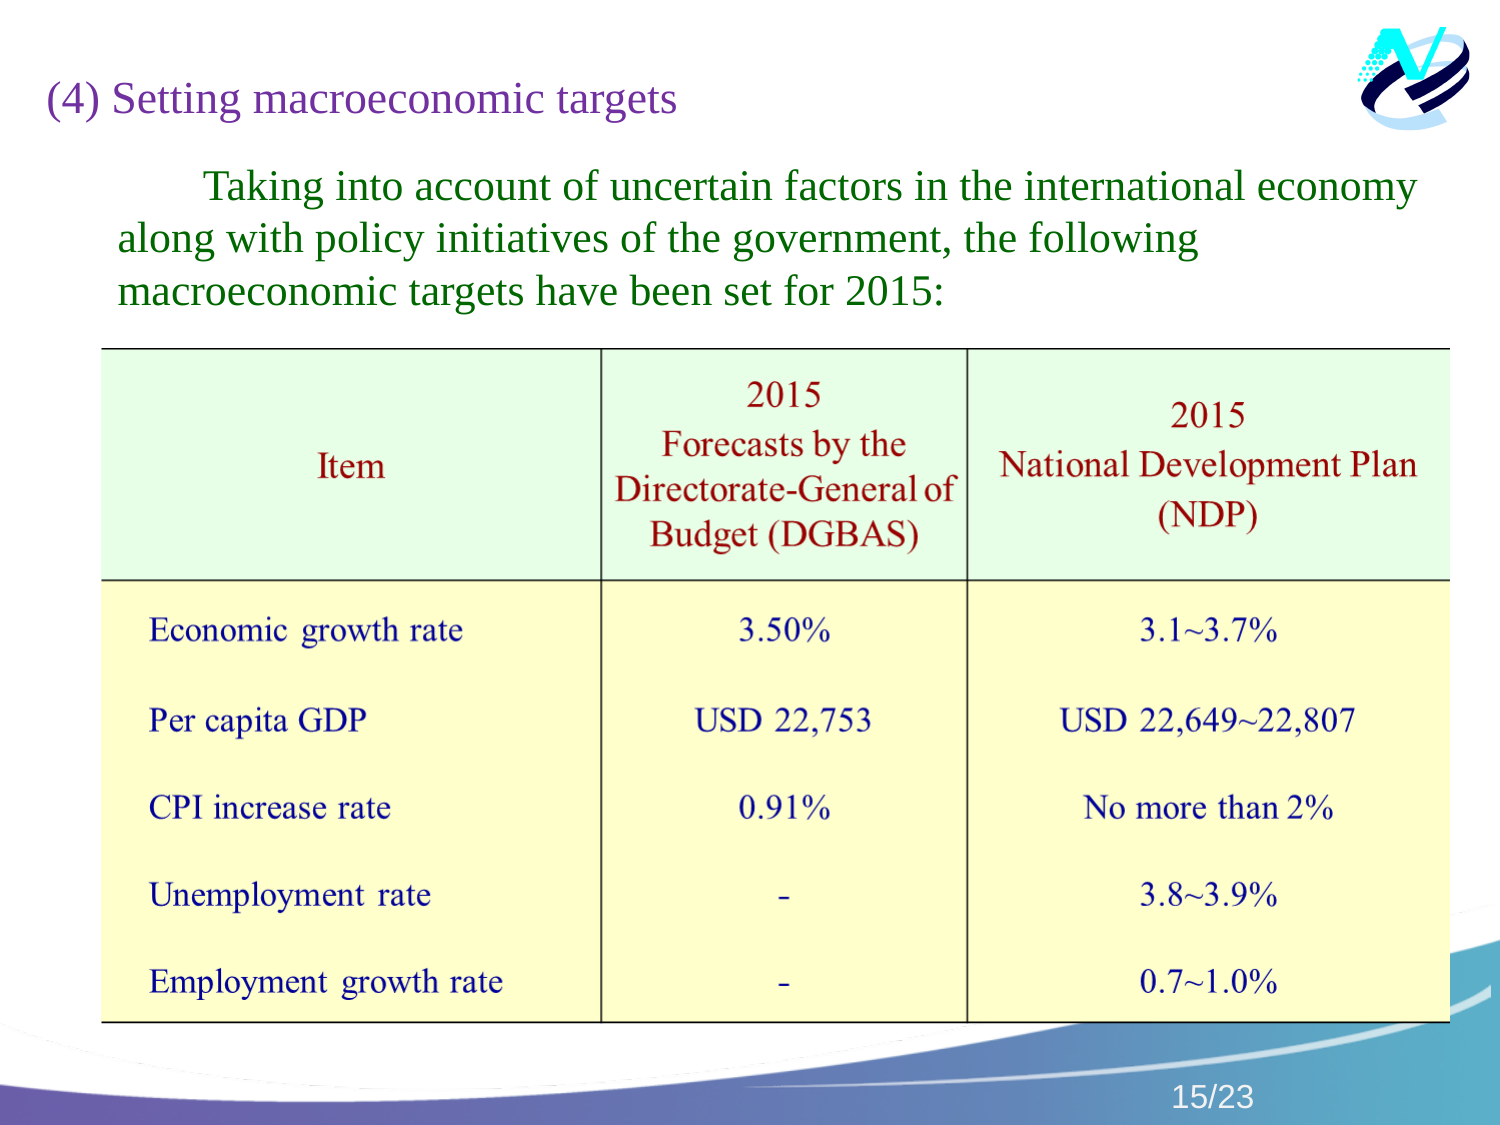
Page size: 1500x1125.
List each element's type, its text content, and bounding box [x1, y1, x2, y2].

picture [101, 349, 1450, 1025]
text_box Taking into account of uncertain factors in the international economy along with policy initiatives of the government, the following macroeconomic targets have been set for 2015: [102, 149, 1436, 329]
text_box (4) Setting macroeconomic targets [0, 74, 1500, 149]
